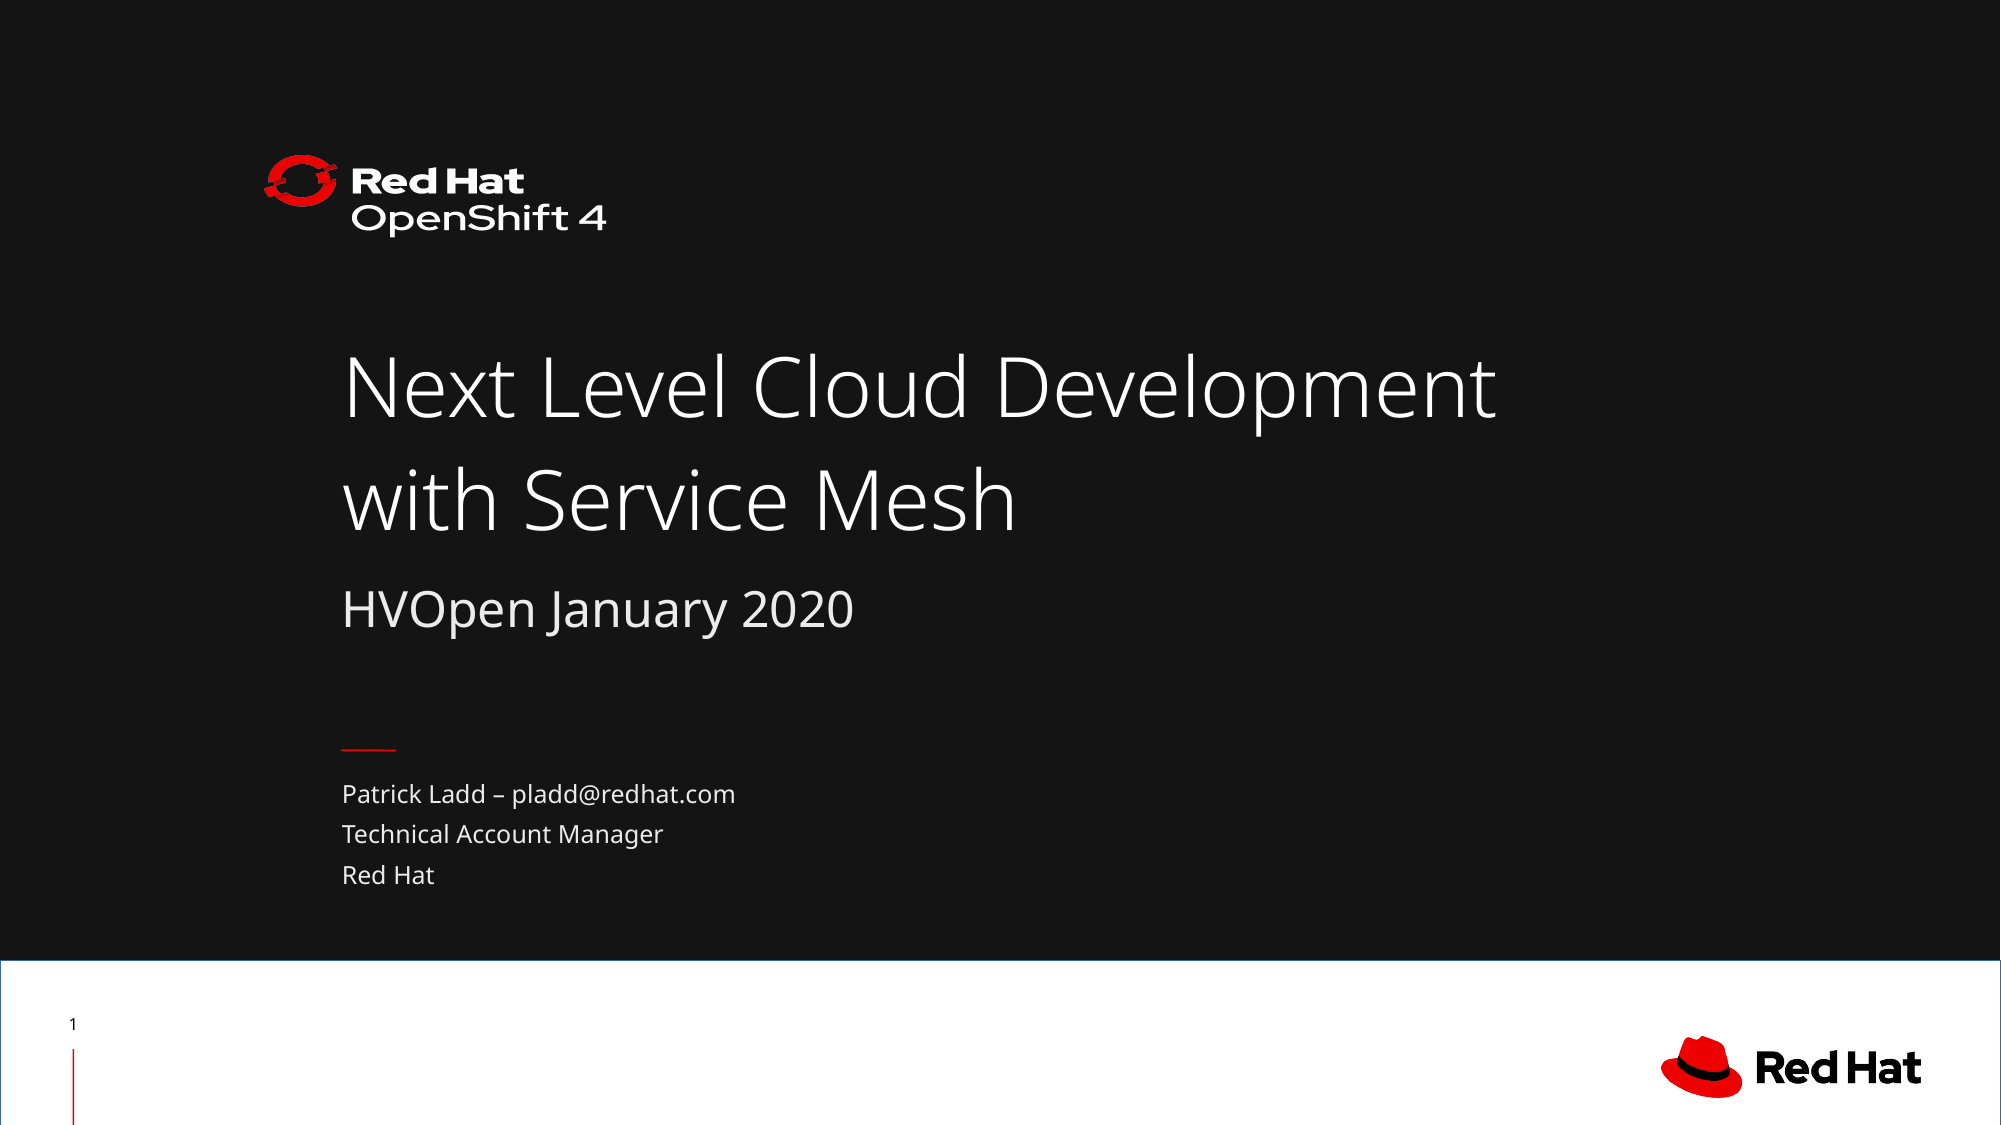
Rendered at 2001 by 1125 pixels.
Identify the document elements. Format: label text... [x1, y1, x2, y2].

text_box HVOpen January 2020 [341, 577, 1578, 728]
picture [1661, 1036, 1921, 1098]
title Next Level Cloud Development with Service Mesh [341, 307, 1565, 555]
text_box Patrick Ladd – pladd@redhat.com Technical Account Manager Red Hat [341, 767, 817, 868]
picture [263, 154, 607, 238]
